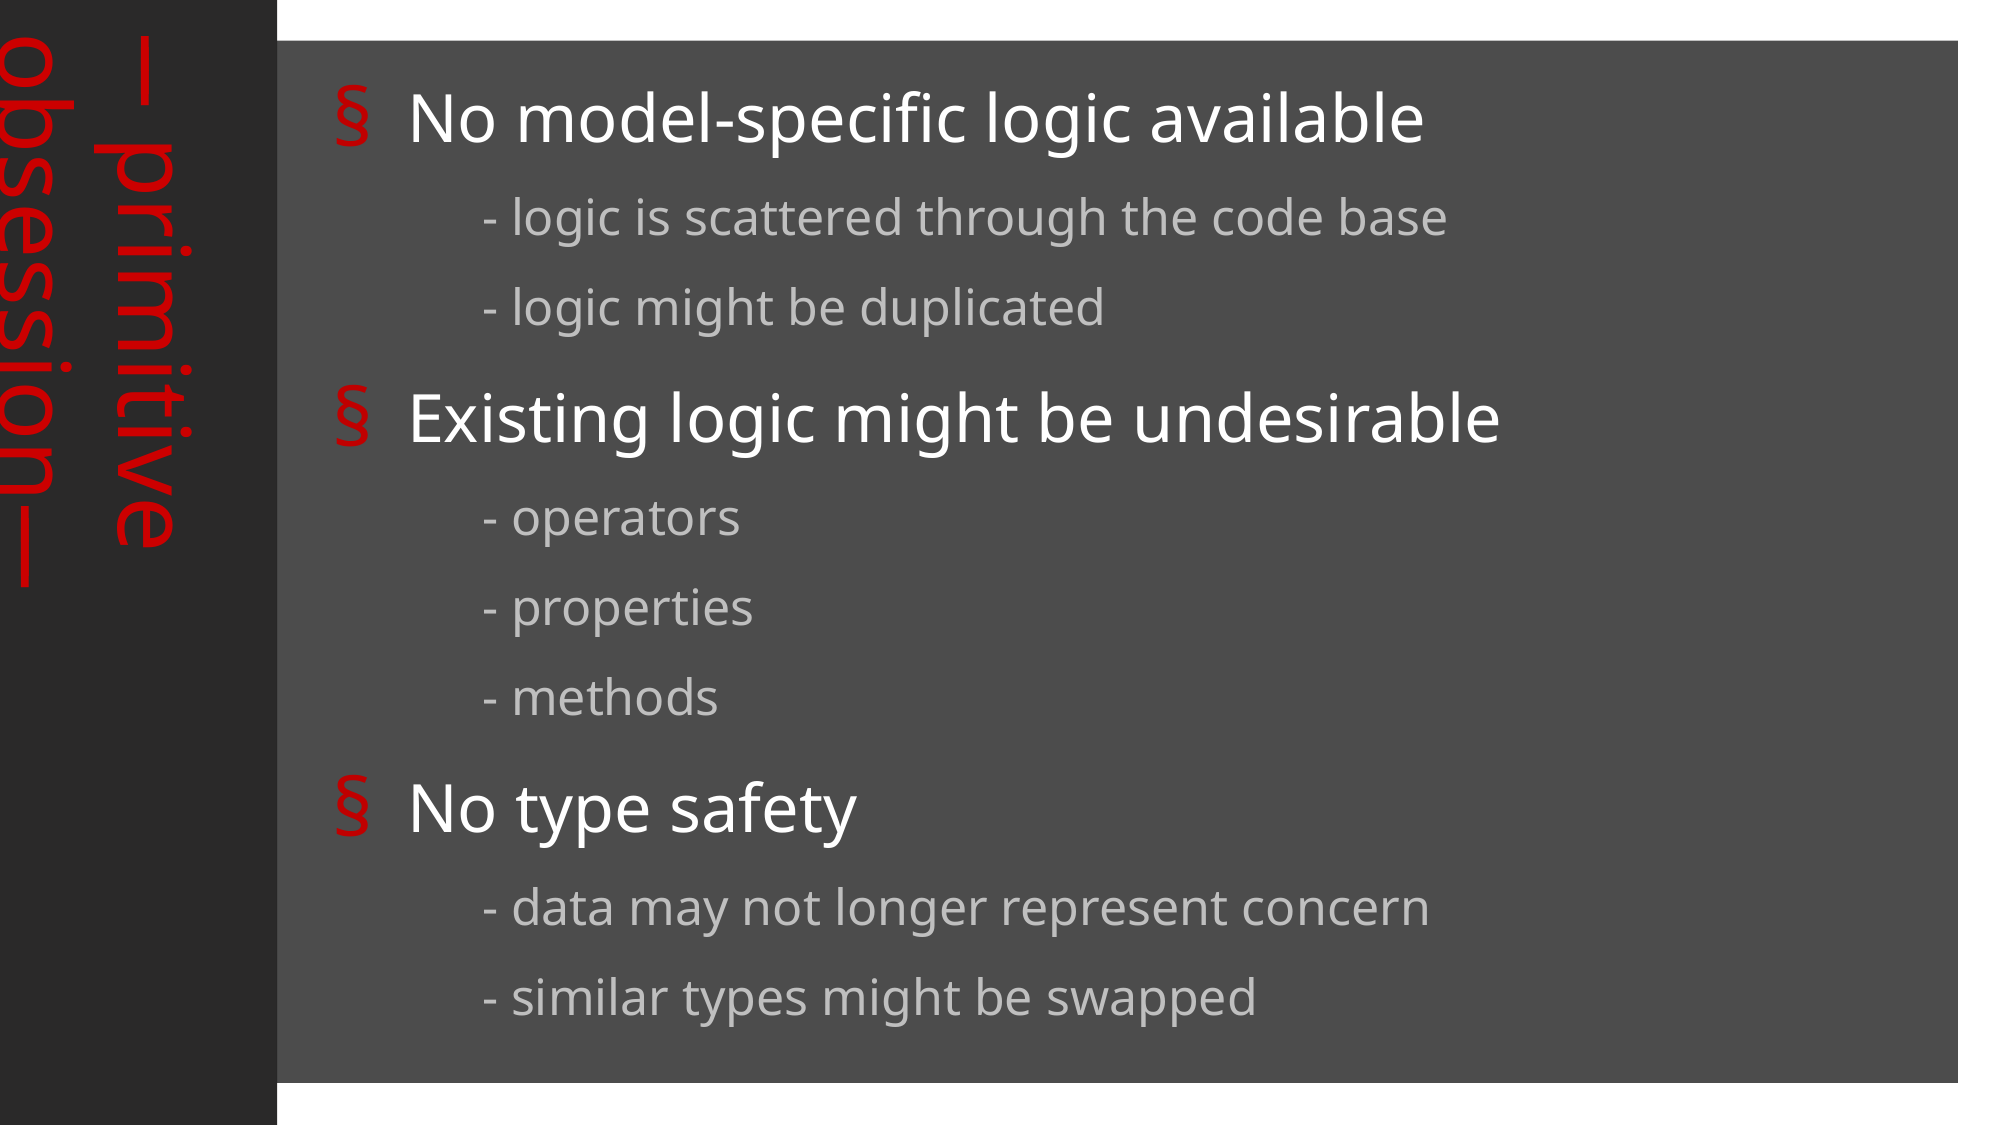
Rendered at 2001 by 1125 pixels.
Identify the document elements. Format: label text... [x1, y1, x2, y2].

text_box [4, 47, 45, 78]
text_box [4, 395, 45, 426]
text_box [4, 109, 45, 139]
text_box ----- primitive obsession------ [74, 17, 226, 1115]
text_box [0, 0, 1958, 1125]
text_box [30, 217, 45, 244]
text_box No model-specific logic available - logic is scattered through the code base - logic might be duplicated Existing logic might be undesirable - operators - properties - methods No type safety - data may not longer represent concern - similar types might be swapped [317, 28, 1879, 1032]
text_box [0, 457, 45, 485]
